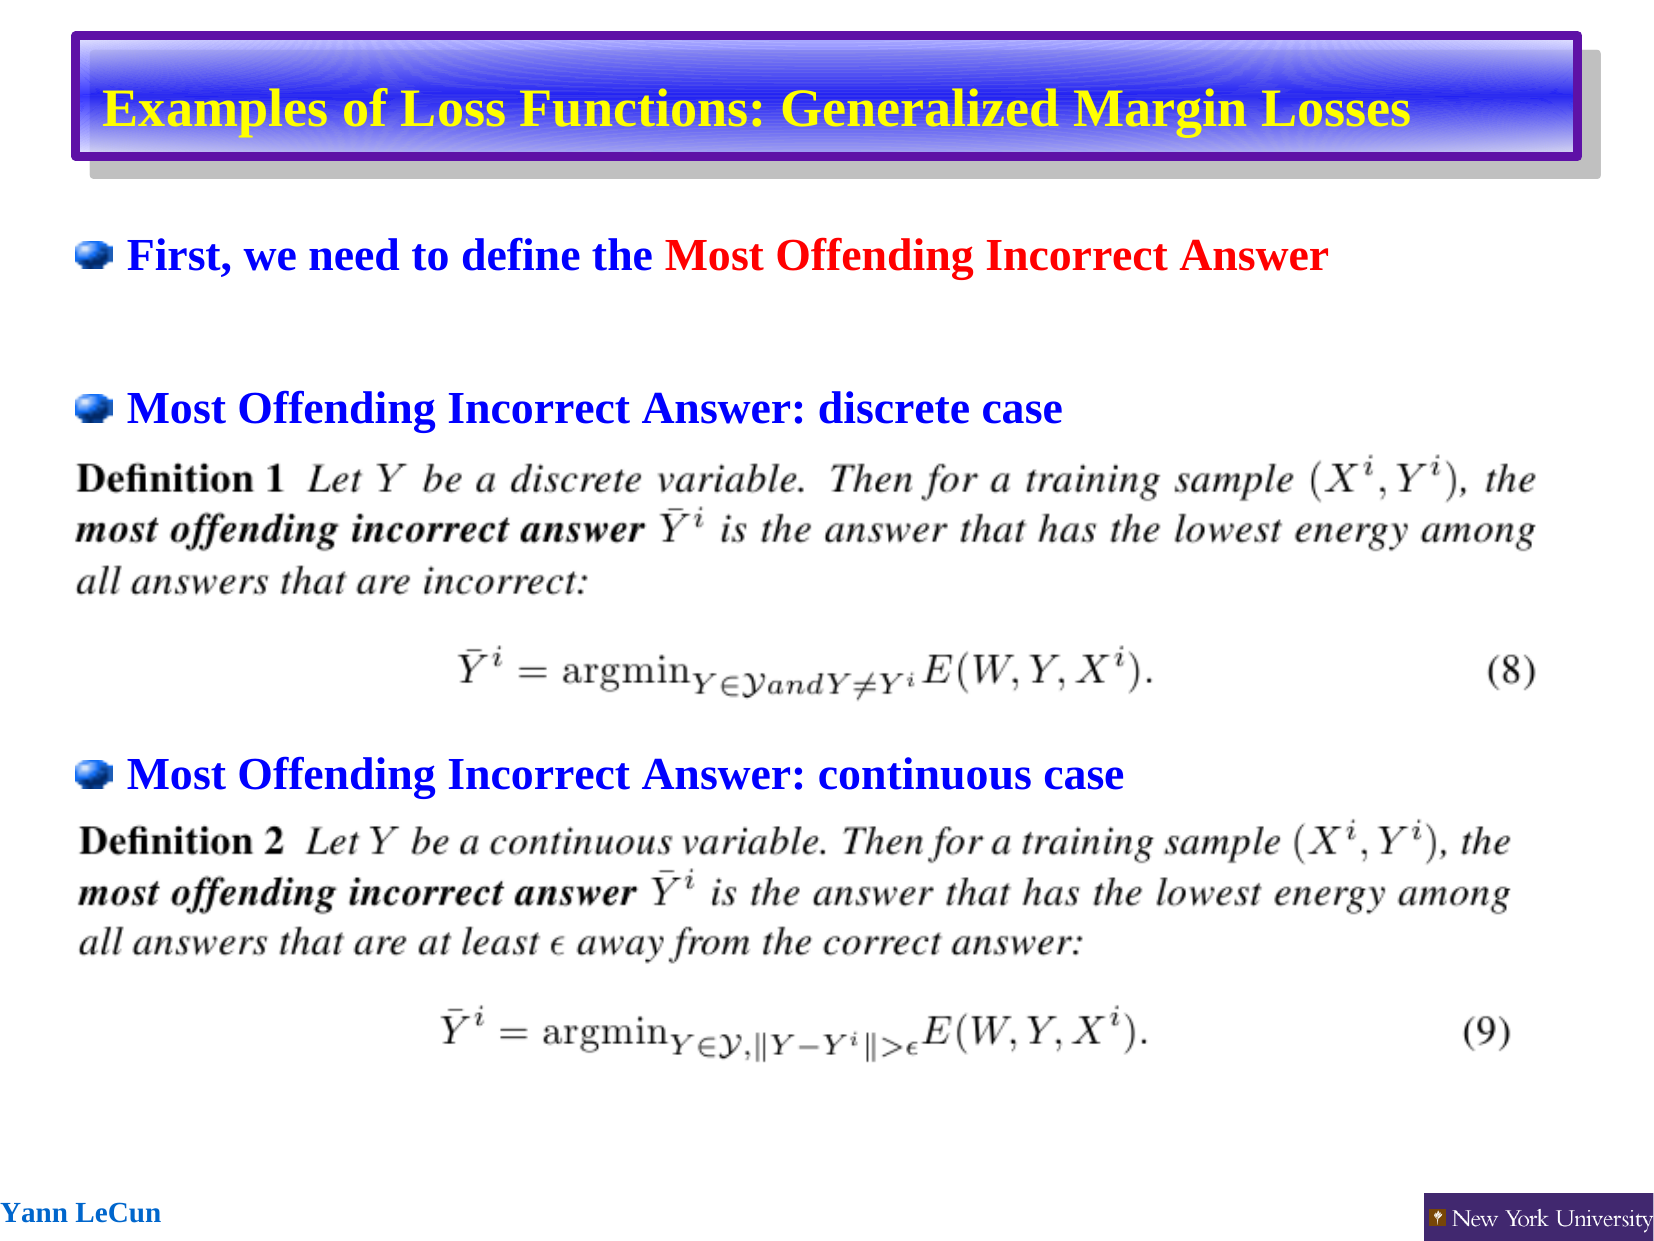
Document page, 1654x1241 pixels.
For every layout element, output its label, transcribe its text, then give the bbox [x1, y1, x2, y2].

picture [61, 442, 1556, 722]
picture [1424, 1193, 1654, 1241]
title Examples of Loss Functions: Generalized Margin Losses [75, 35, 1578, 157]
list Most Offending Incorrect Answer: continuous case [75, 749, 1491, 805]
list Most Offending Incorrect Answer: discrete case [75, 383, 1491, 442]
picture [64, 805, 1534, 1086]
list First, we need to define the Most Offending Incorrect Answer [75, 229, 1491, 305]
